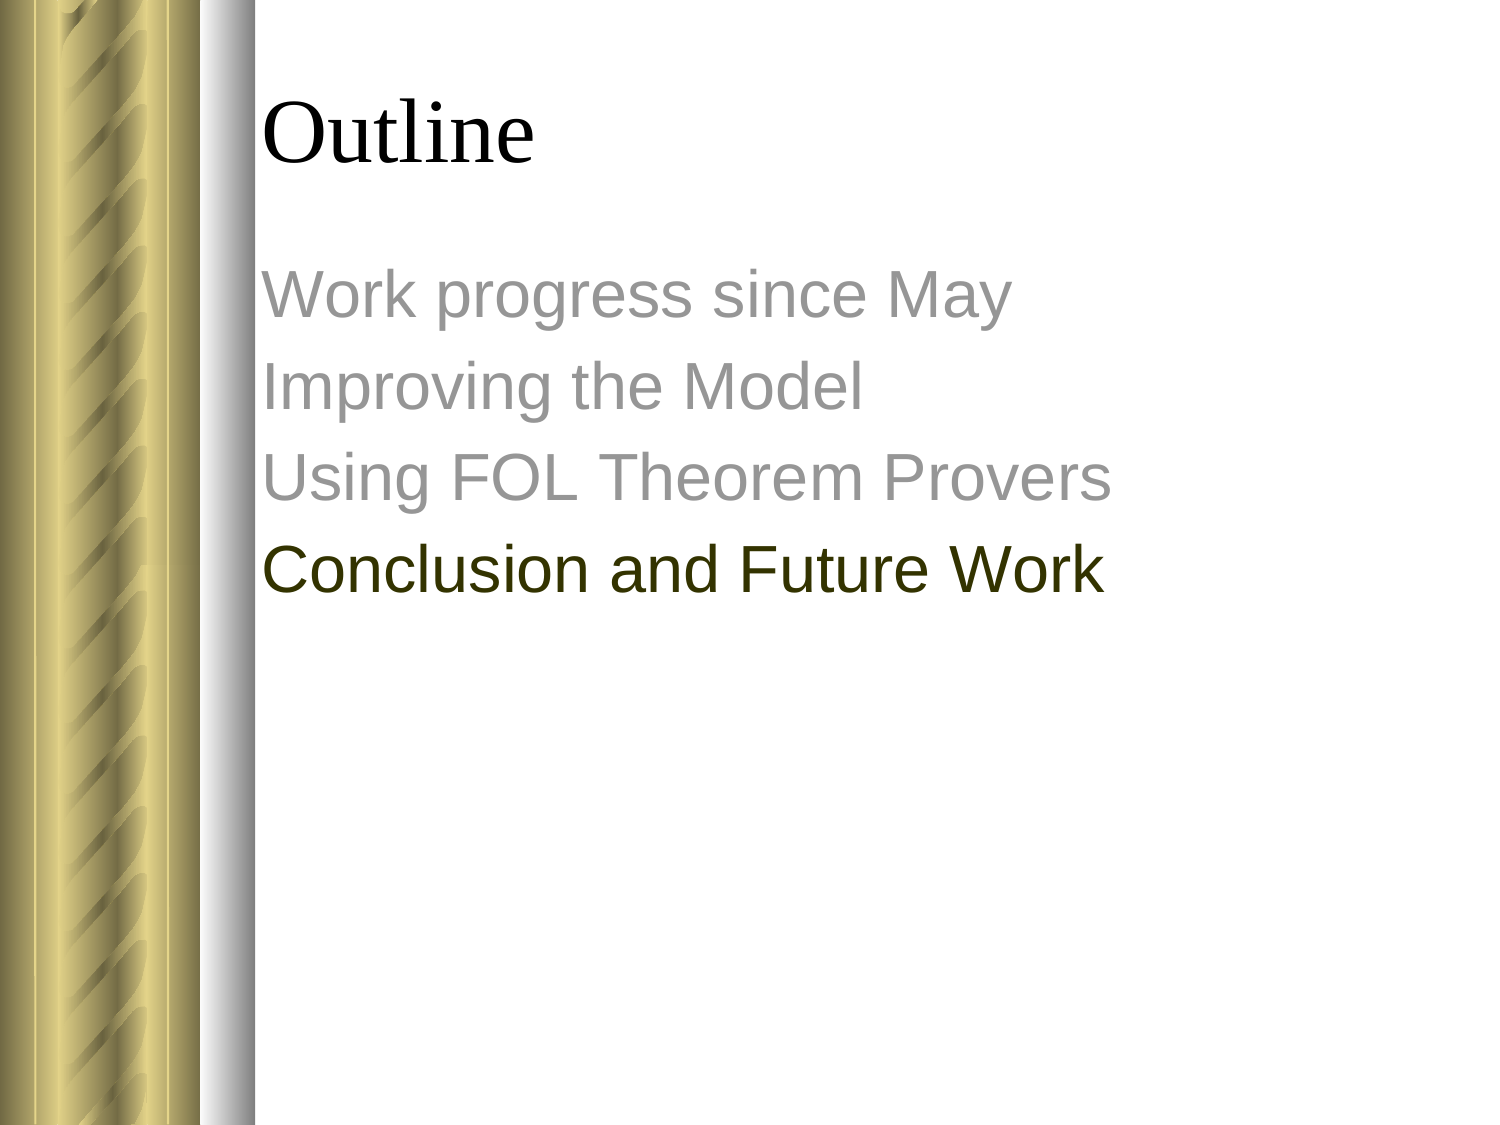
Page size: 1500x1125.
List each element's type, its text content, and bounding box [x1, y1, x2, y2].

list Work progress since May Improving the Model Using FOL Theorem Provers Conclusion and Future Work [246, 249, 1476, 713]
title Outline [246, 37, 1476, 225]
